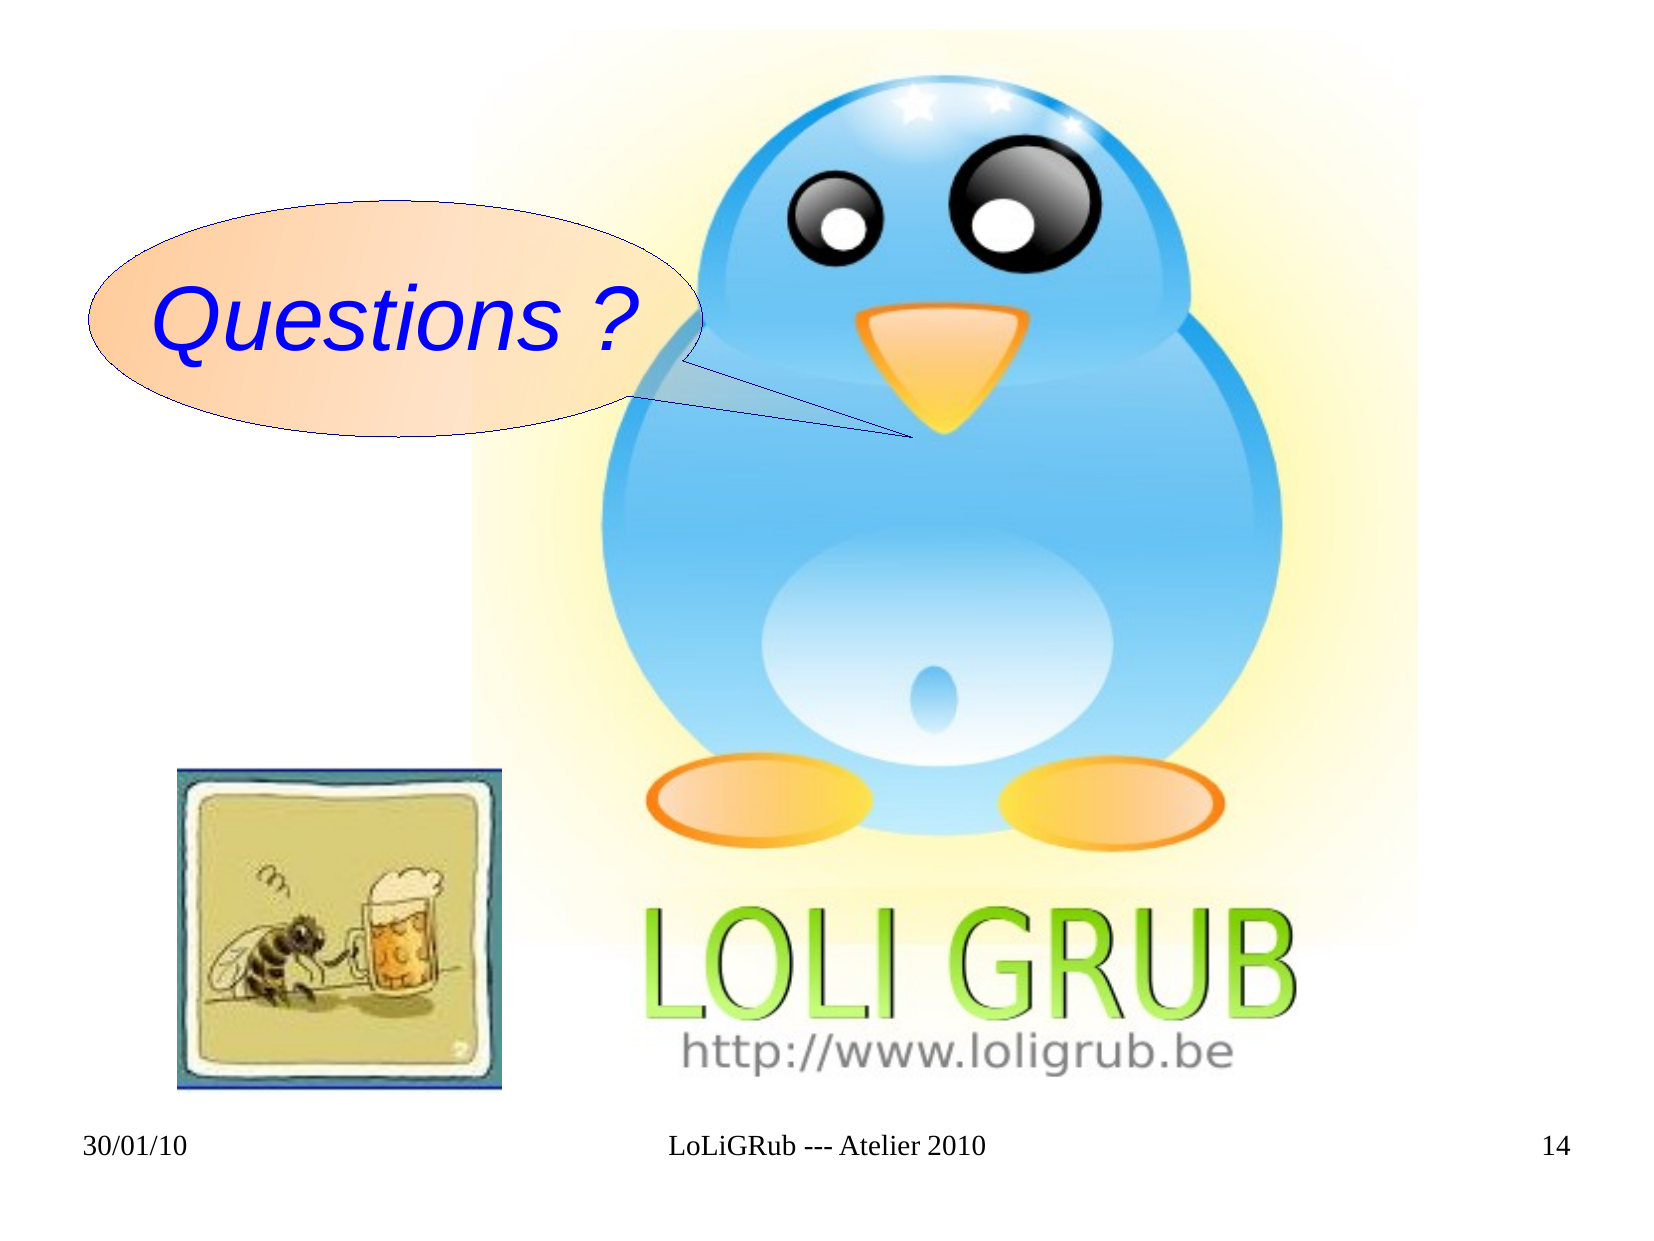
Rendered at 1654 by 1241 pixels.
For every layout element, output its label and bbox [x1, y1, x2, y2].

text_box [554, 230, 652, 420]
picture [177, 29, 1418, 1122]
